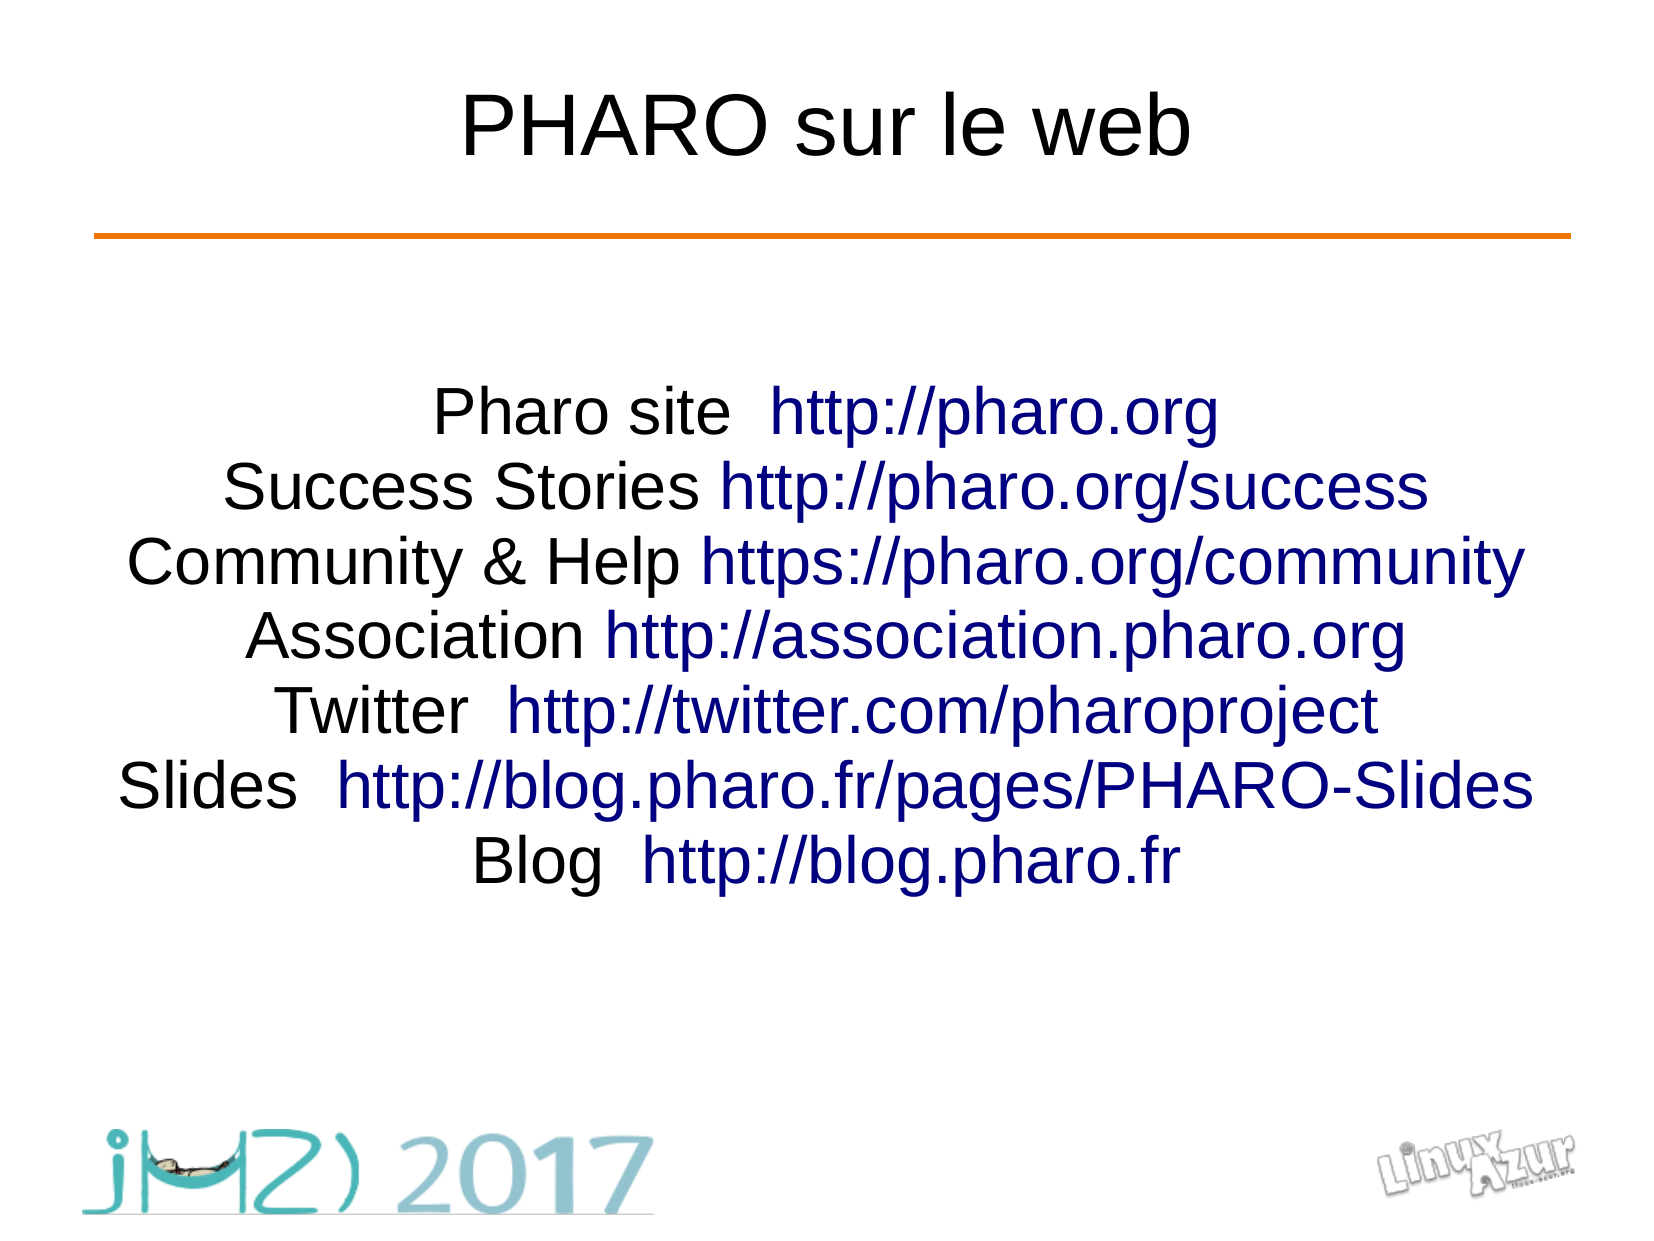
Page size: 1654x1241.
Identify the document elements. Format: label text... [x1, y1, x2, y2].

title PHARO sur le web [82, 49, 1571, 201]
picture [1346, 1115, 1600, 1211]
picture [82, 1129, 655, 1216]
subtitle Pharo site http://pharo.org Success Stories http://pharo.org/success Community & Help https://pharo.org/community Association http://association.pharo.org Twitter http://twitter.com/pharoproject Slides http://blog.pharo.fr/pages/PHARO-Slides Blog http://blog.pharo.fr [82, 283, 1571, 1063]
